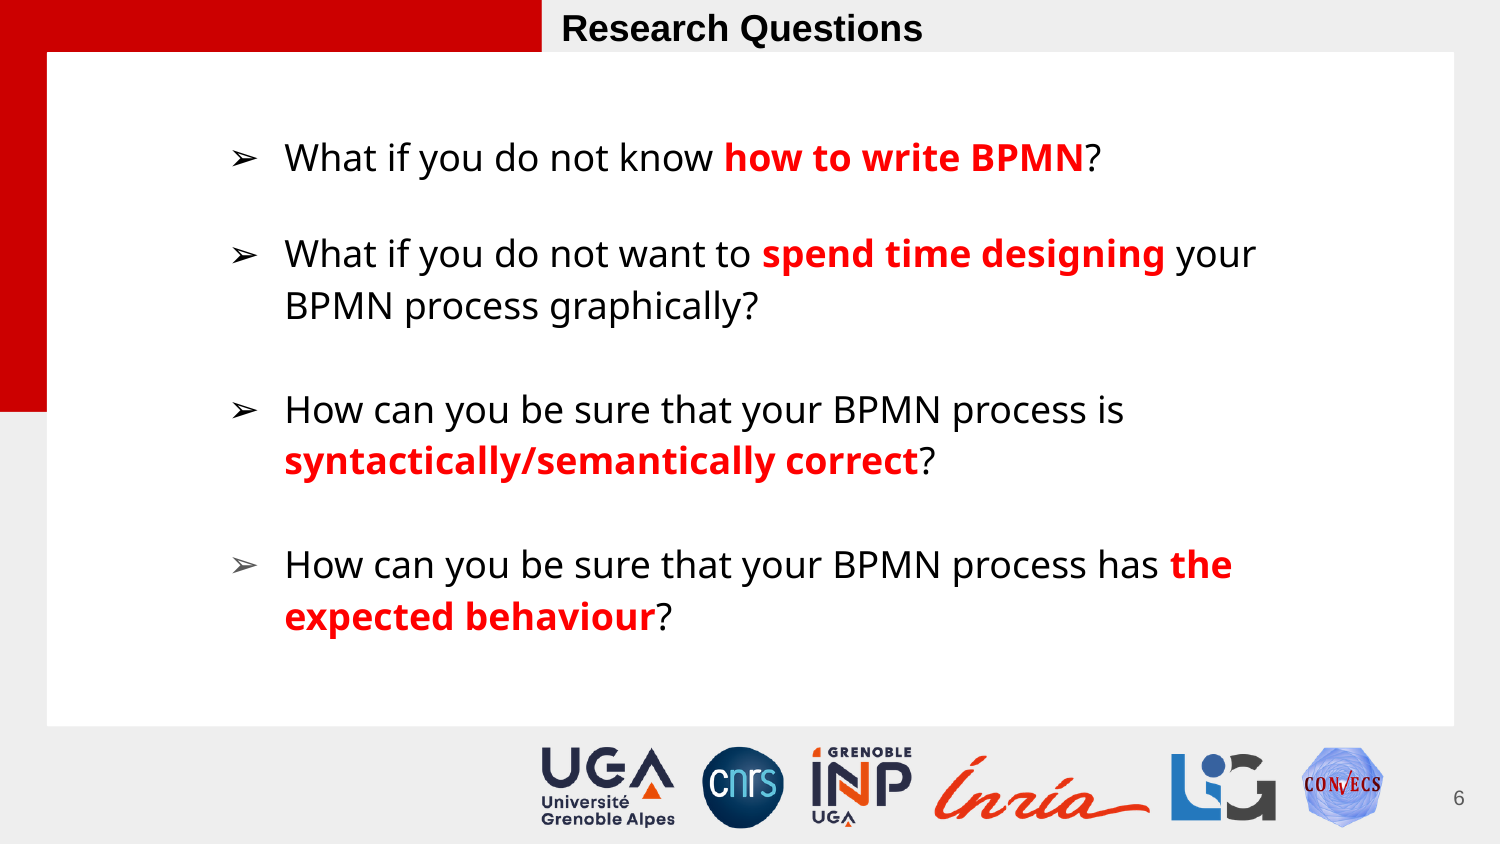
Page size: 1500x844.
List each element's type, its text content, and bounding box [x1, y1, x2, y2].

picture [0, 0, 1500, 844]
text_box What if you do not know how to write BPMN? What if you do not want to spend time designing your BPMN process graphically? How can you be sure that your BPMN process is syntactically/semantically correct? How can you be sure that your BPMN process has the expected behaviour? [119, 112, 1381, 681]
slide_number <numéro> [1389, 764, 1480, 830]
text_box Research Questions [546, 0, 1441, 55]
